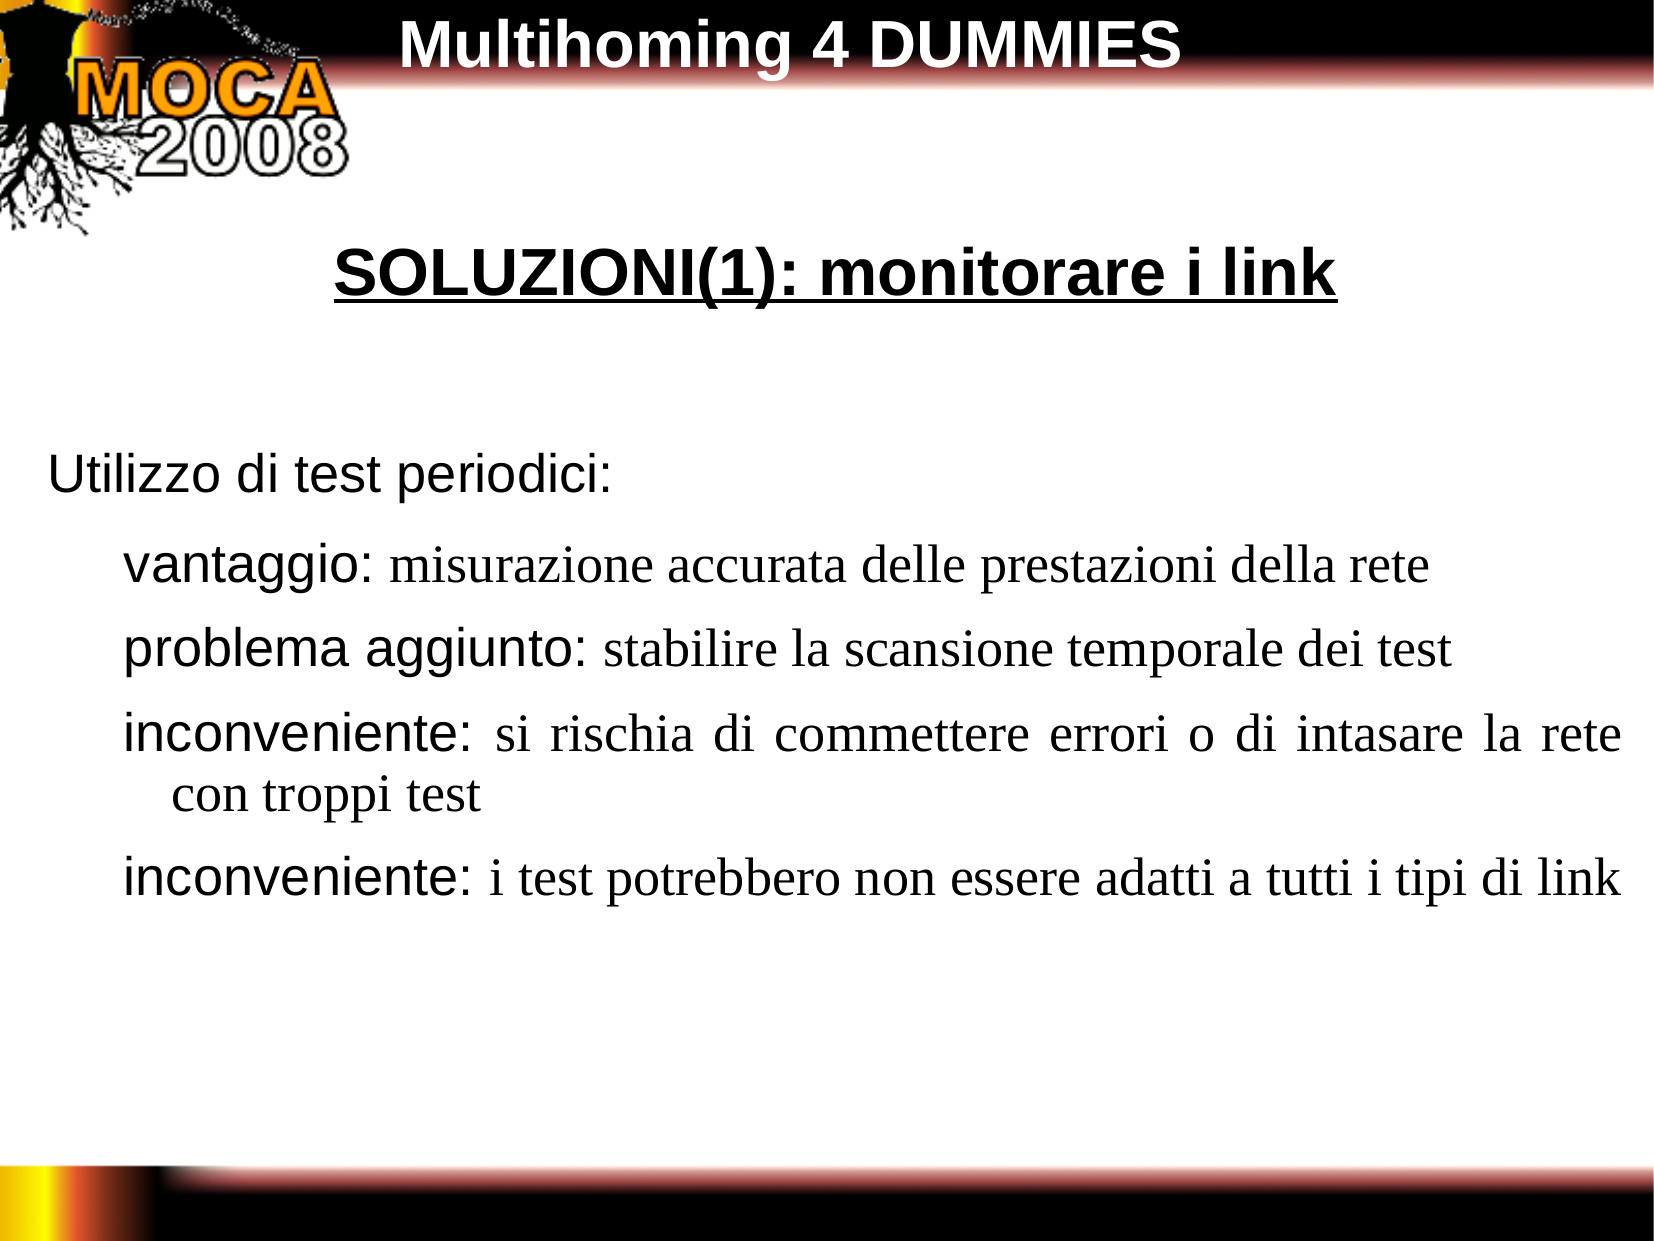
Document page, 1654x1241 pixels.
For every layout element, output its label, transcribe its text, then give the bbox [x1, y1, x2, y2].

title Multihoming 4 DUMMIES [324, 0, 1654, 89]
picture [0, 0, 1654, 1241]
list SOLUZIONI(1): monitorare i link Utilizzo di test periodici: vantaggio: misurazione accurata delle prestazioni della rete problema aggiunto: stabilire la scansione temporale dei test inconveniente: si rischia di commettere errori o di intasare la rete con troppi test inconveniente: i test potrebbero non essere adatti a tutti i tipi di link [29, 147, 1625, 1093]
